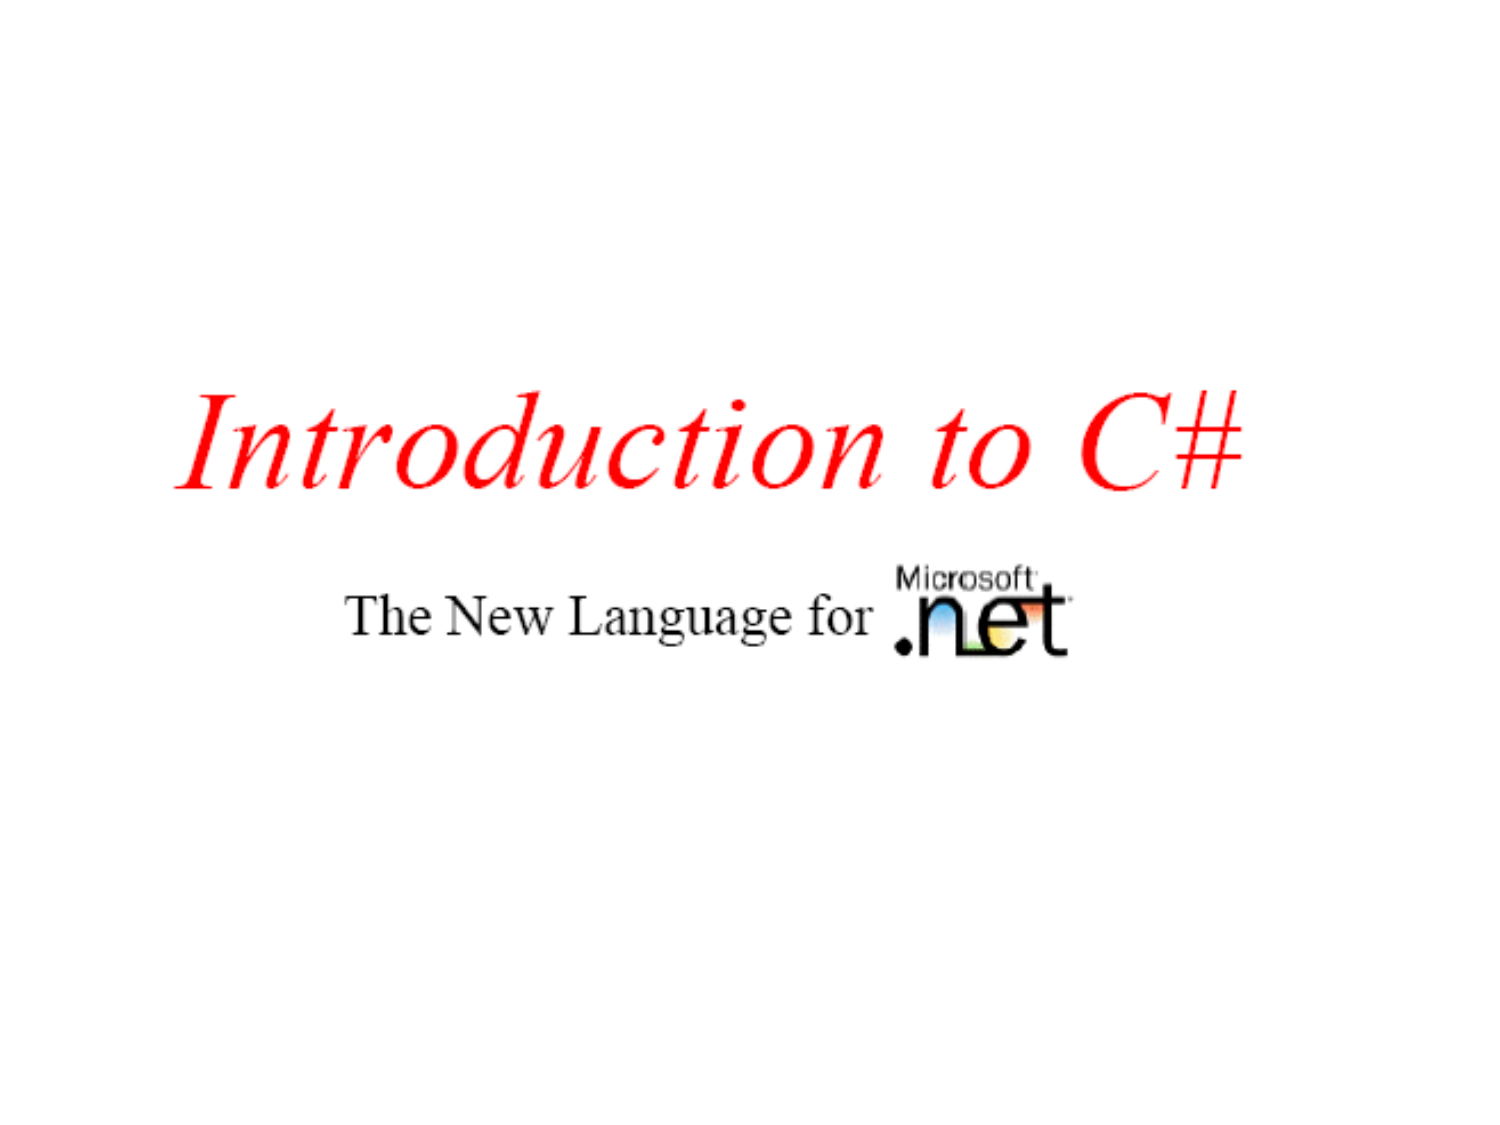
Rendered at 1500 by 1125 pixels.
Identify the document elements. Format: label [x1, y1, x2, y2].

picture [76, 302, 1424, 704]
